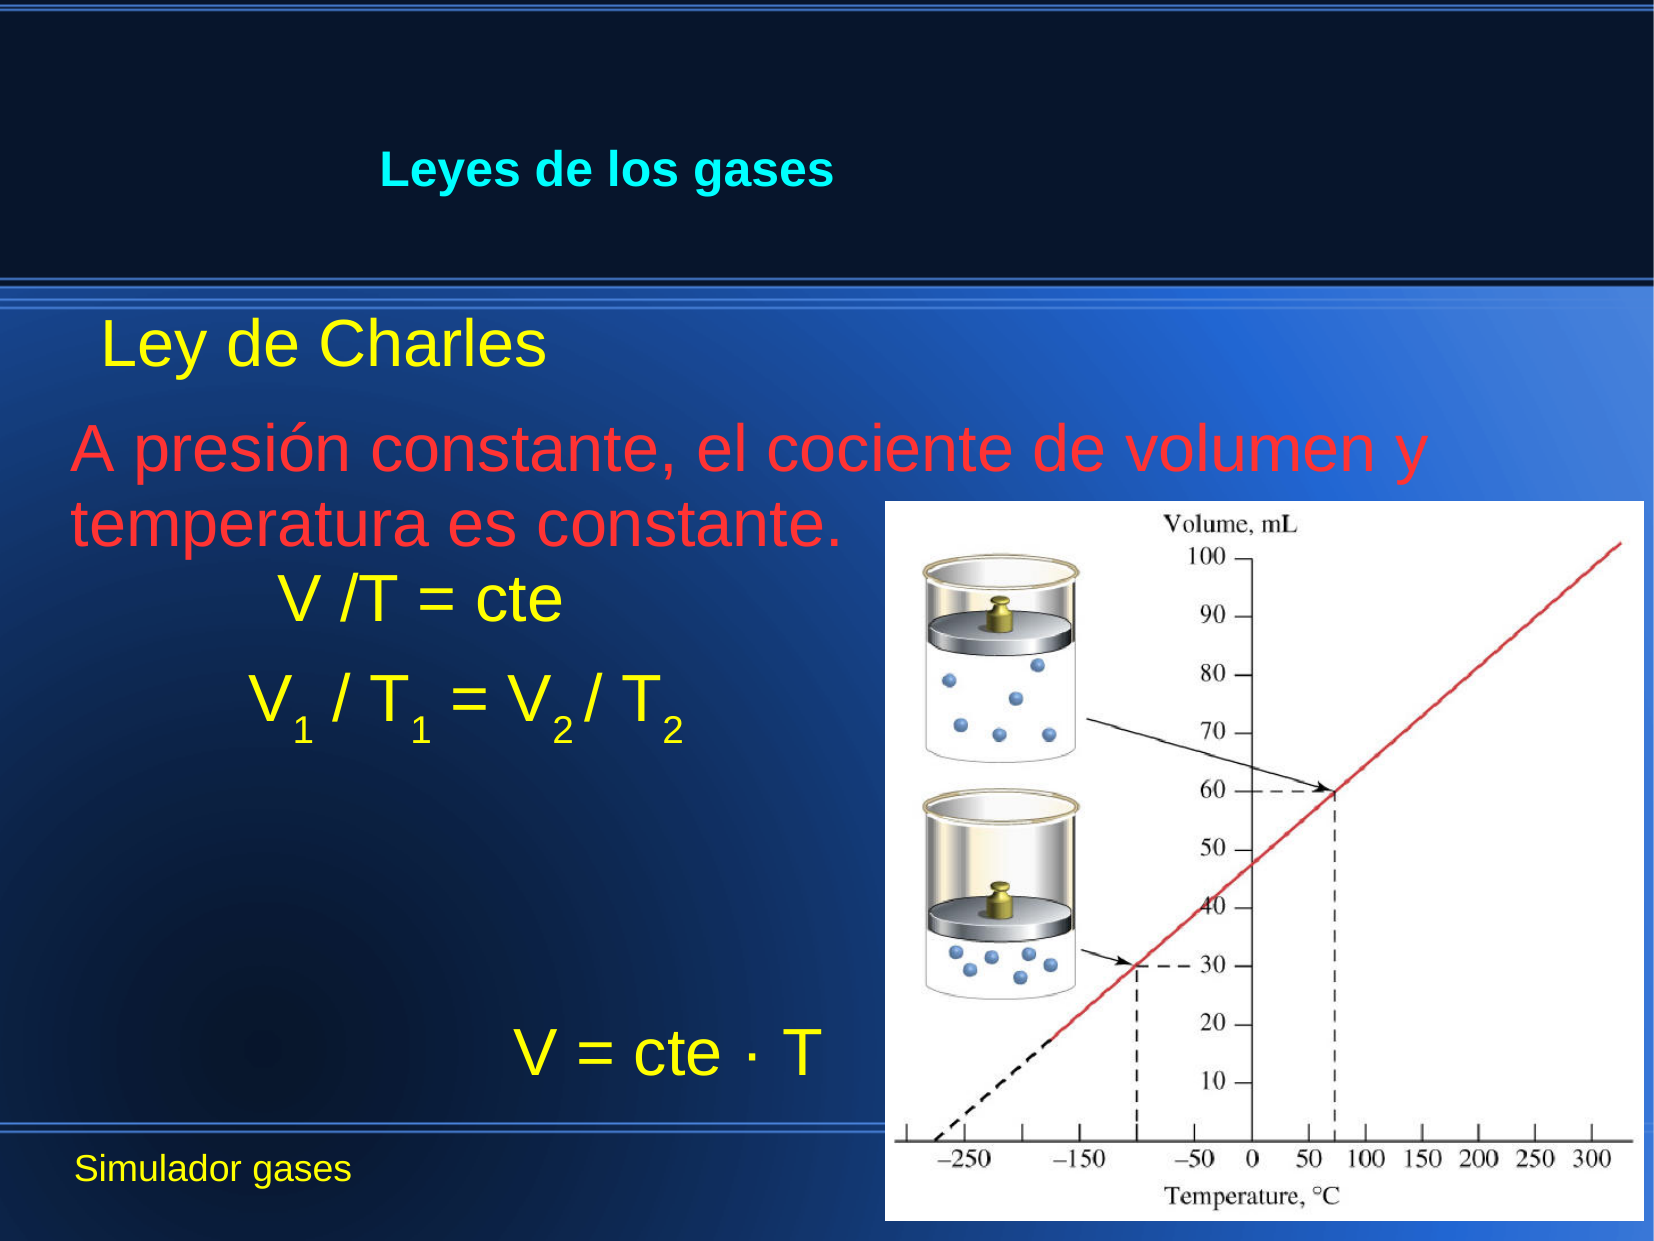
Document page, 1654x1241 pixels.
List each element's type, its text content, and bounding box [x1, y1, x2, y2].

picture [0, 0, 1654, 1241]
title Leyes de los gases [32, 118, 1182, 220]
list Ley de Charles [29, 306, 1329, 411]
list V1 / T1 = V2 / T2 [177, 660, 709, 768]
text_box Simulador gases [59, 1139, 389, 1211]
list V /T = cte [206, 560, 650, 660]
list A presión constante, el cociente de volumen y temperatura es constante. [0, 411, 1595, 562]
list V = cte · T [442, 1014, 885, 1123]
